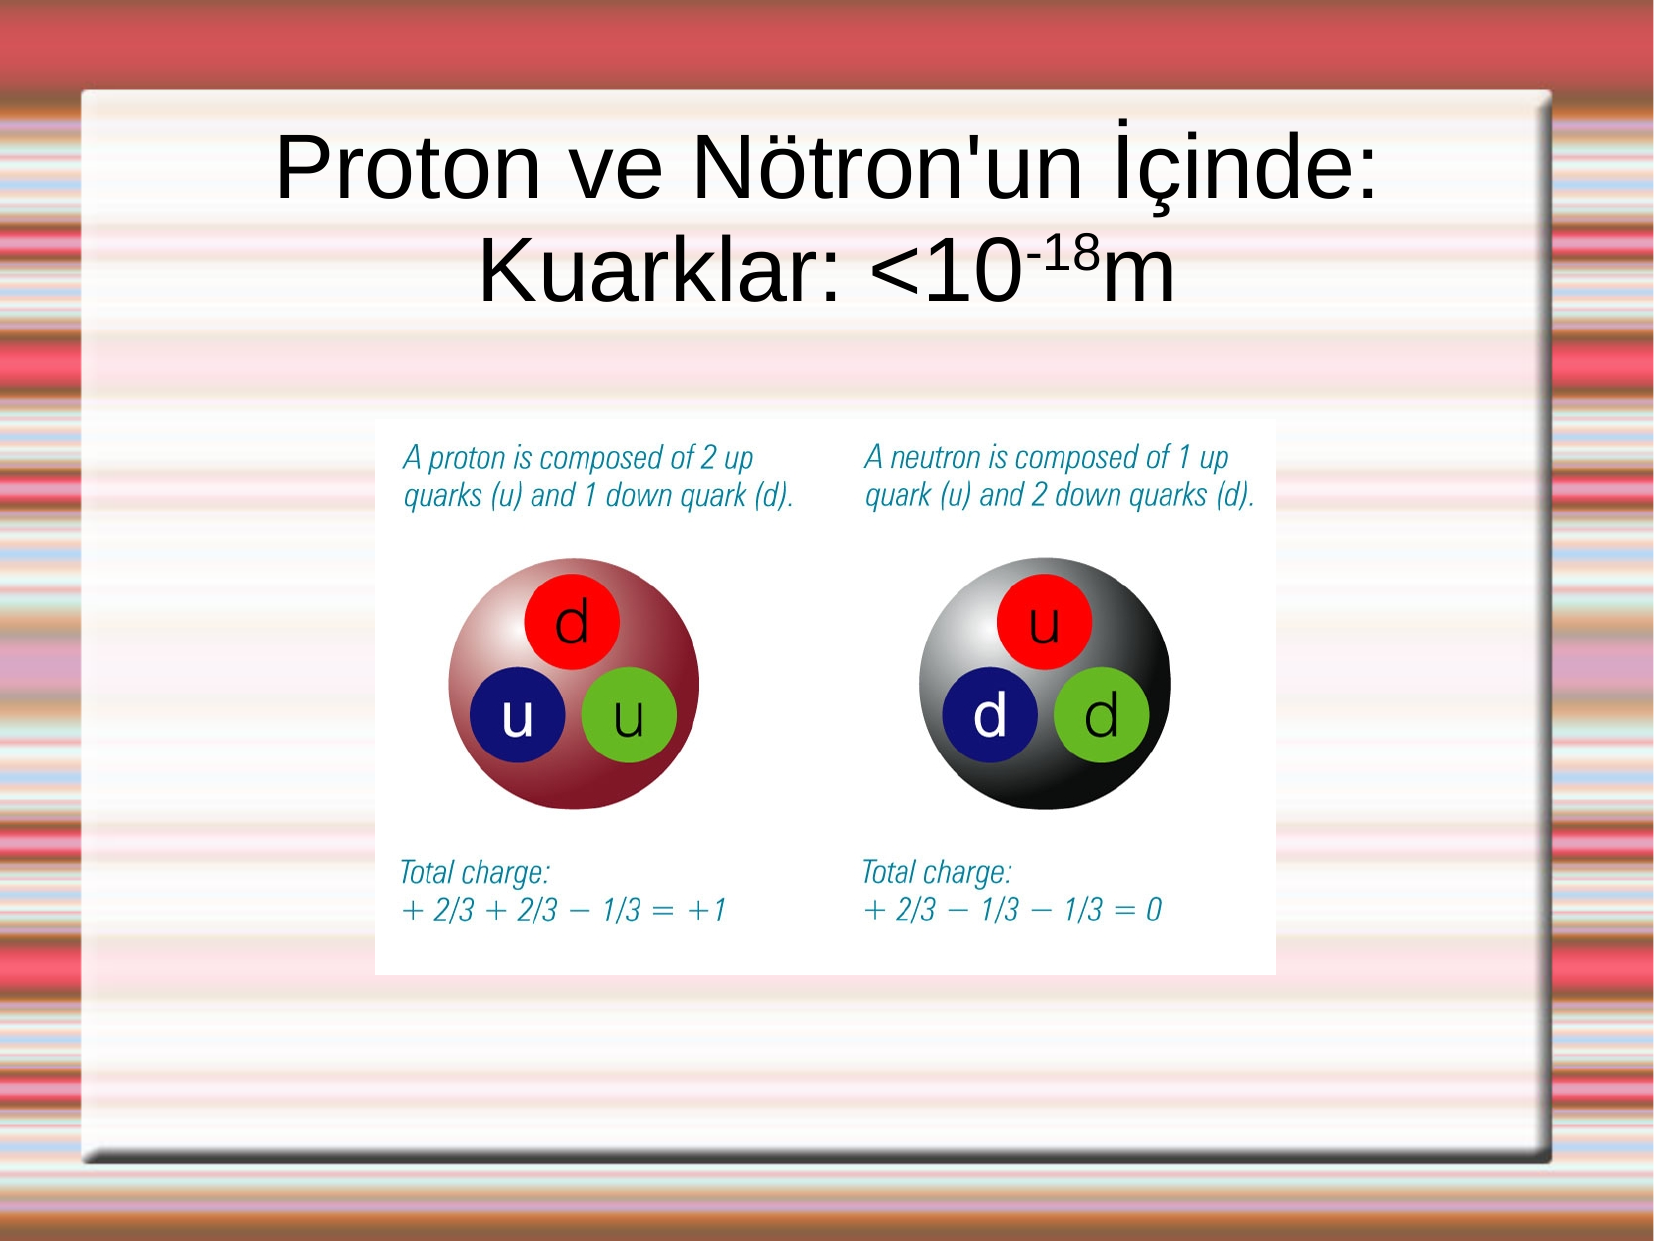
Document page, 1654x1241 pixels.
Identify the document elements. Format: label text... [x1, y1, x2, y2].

title Proton ve Nötron'un İçinde: Kuarklar: <10-18m [121, 114, 1534, 323]
picture [0, 0, 1654, 1241]
